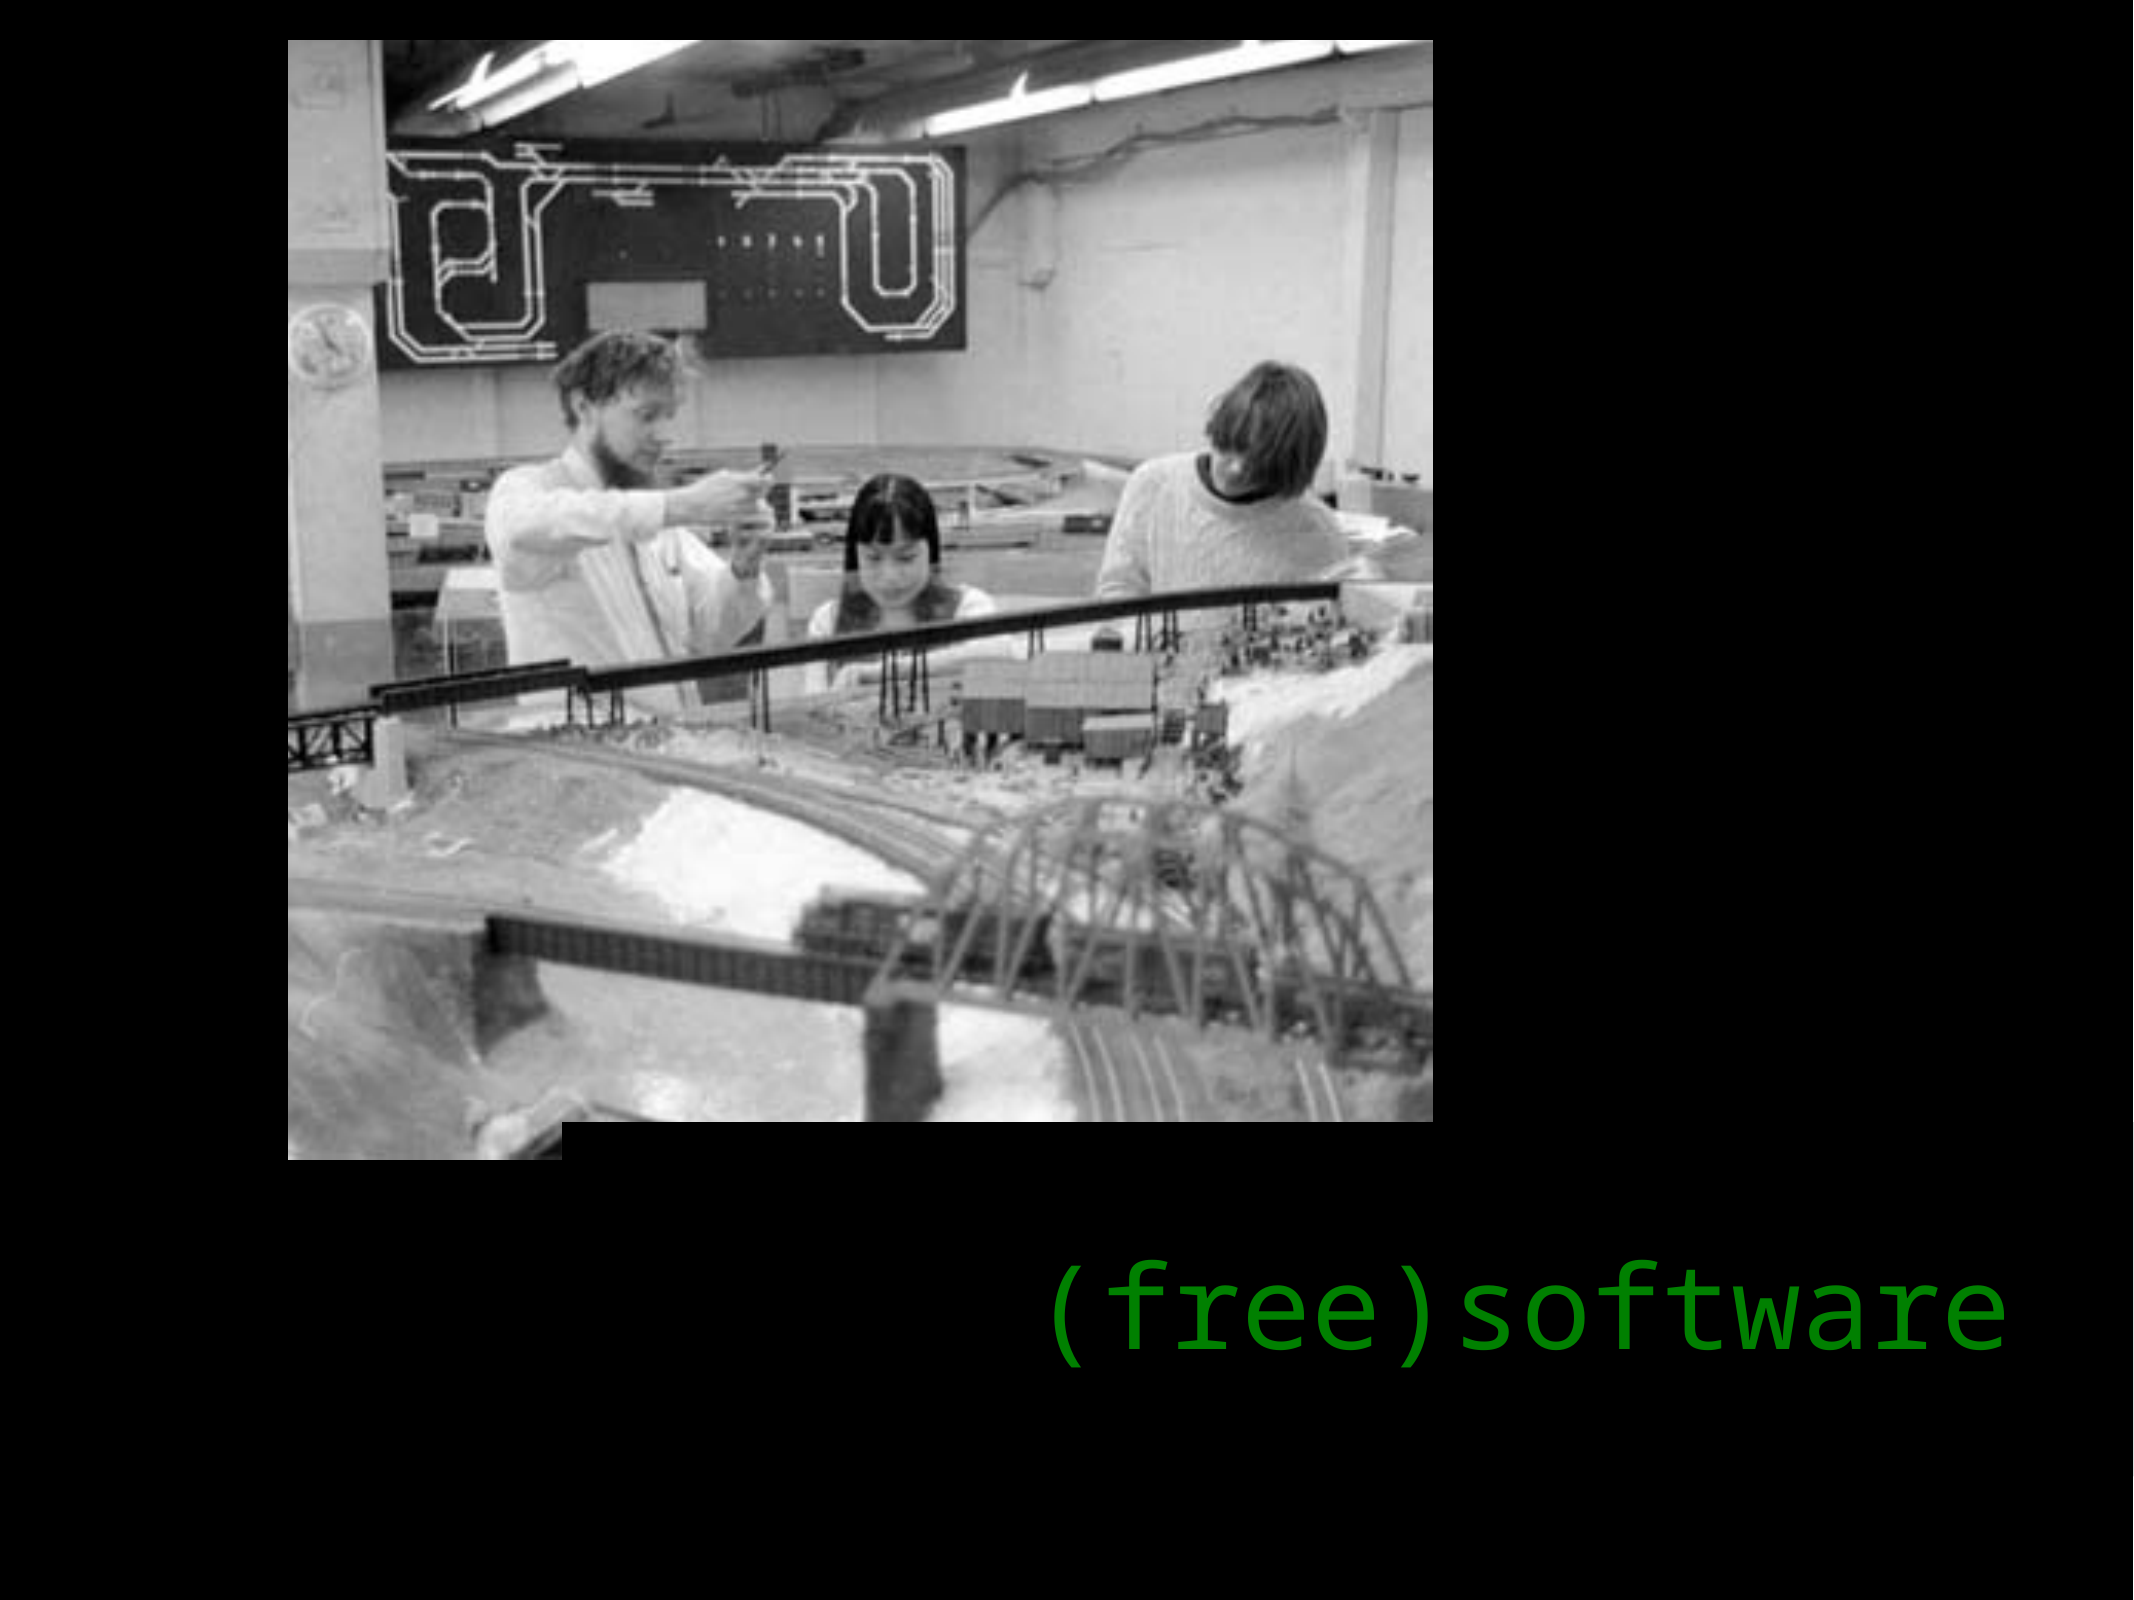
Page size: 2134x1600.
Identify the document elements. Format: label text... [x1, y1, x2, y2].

title (free)software [562, 1122, 2134, 1477]
picture [288, 40, 1433, 1160]
